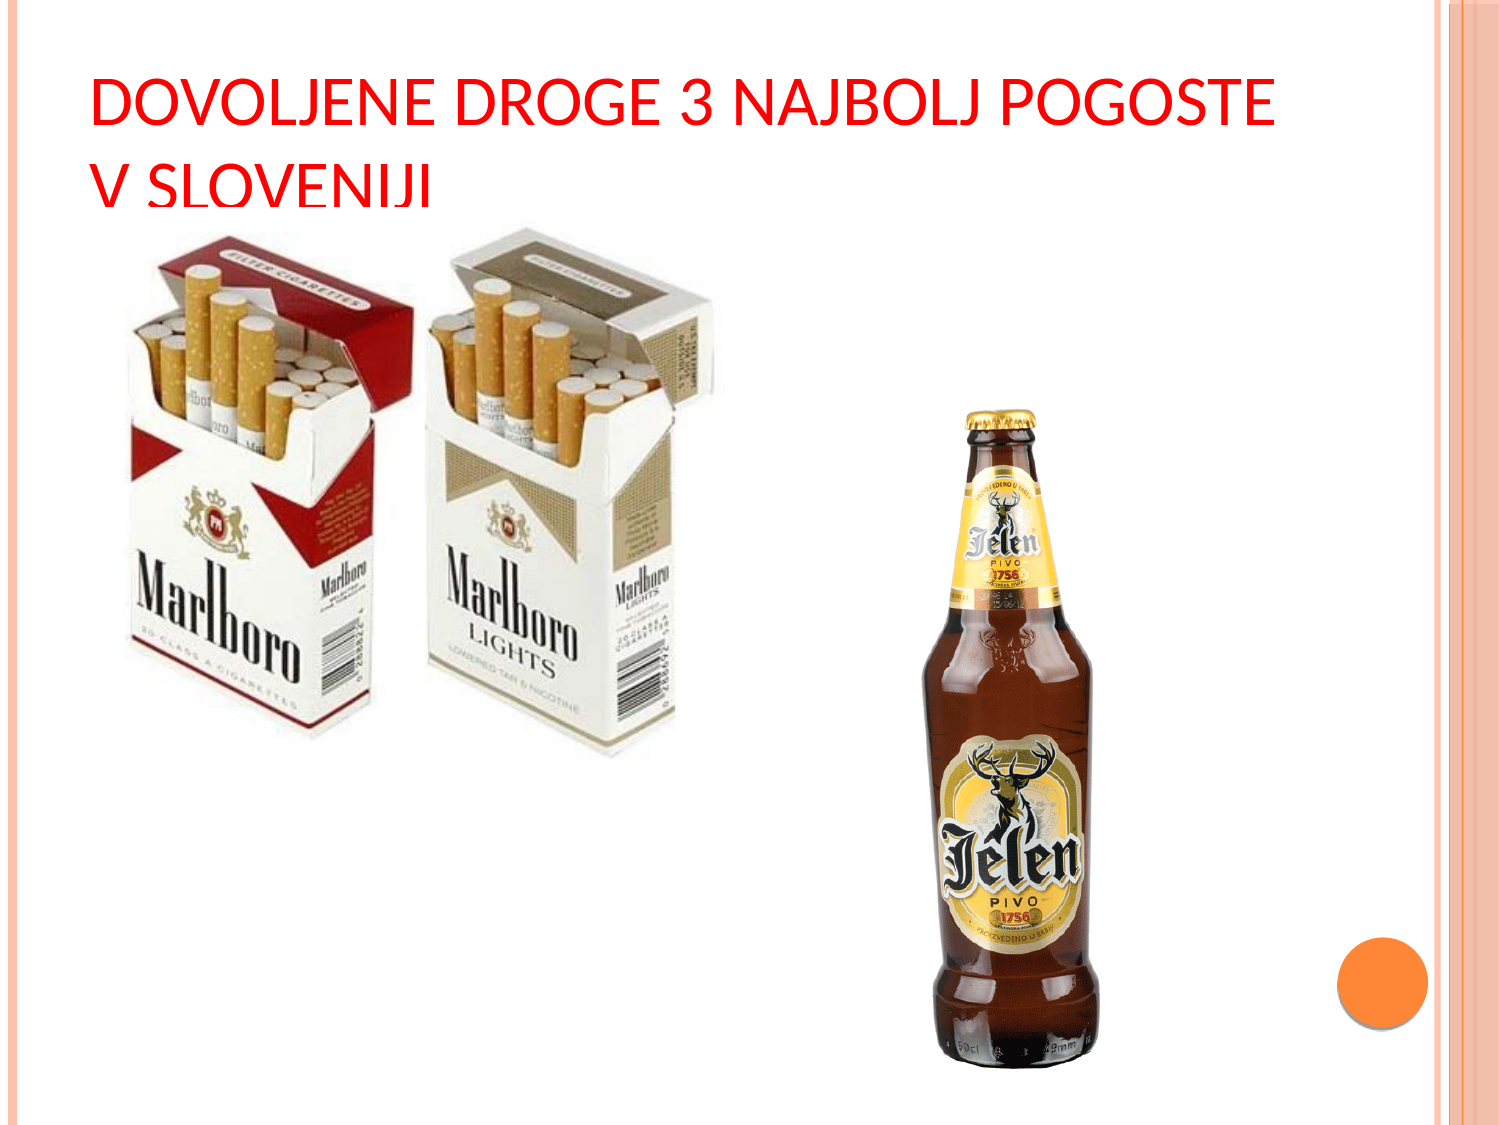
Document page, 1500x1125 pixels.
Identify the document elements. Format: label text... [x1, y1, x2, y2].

picture [100, 207, 1329, 1069]
title DOVOLJENE DROGE 3 najbolj pogoste v sloveniji [75, 45, 1300, 233]
